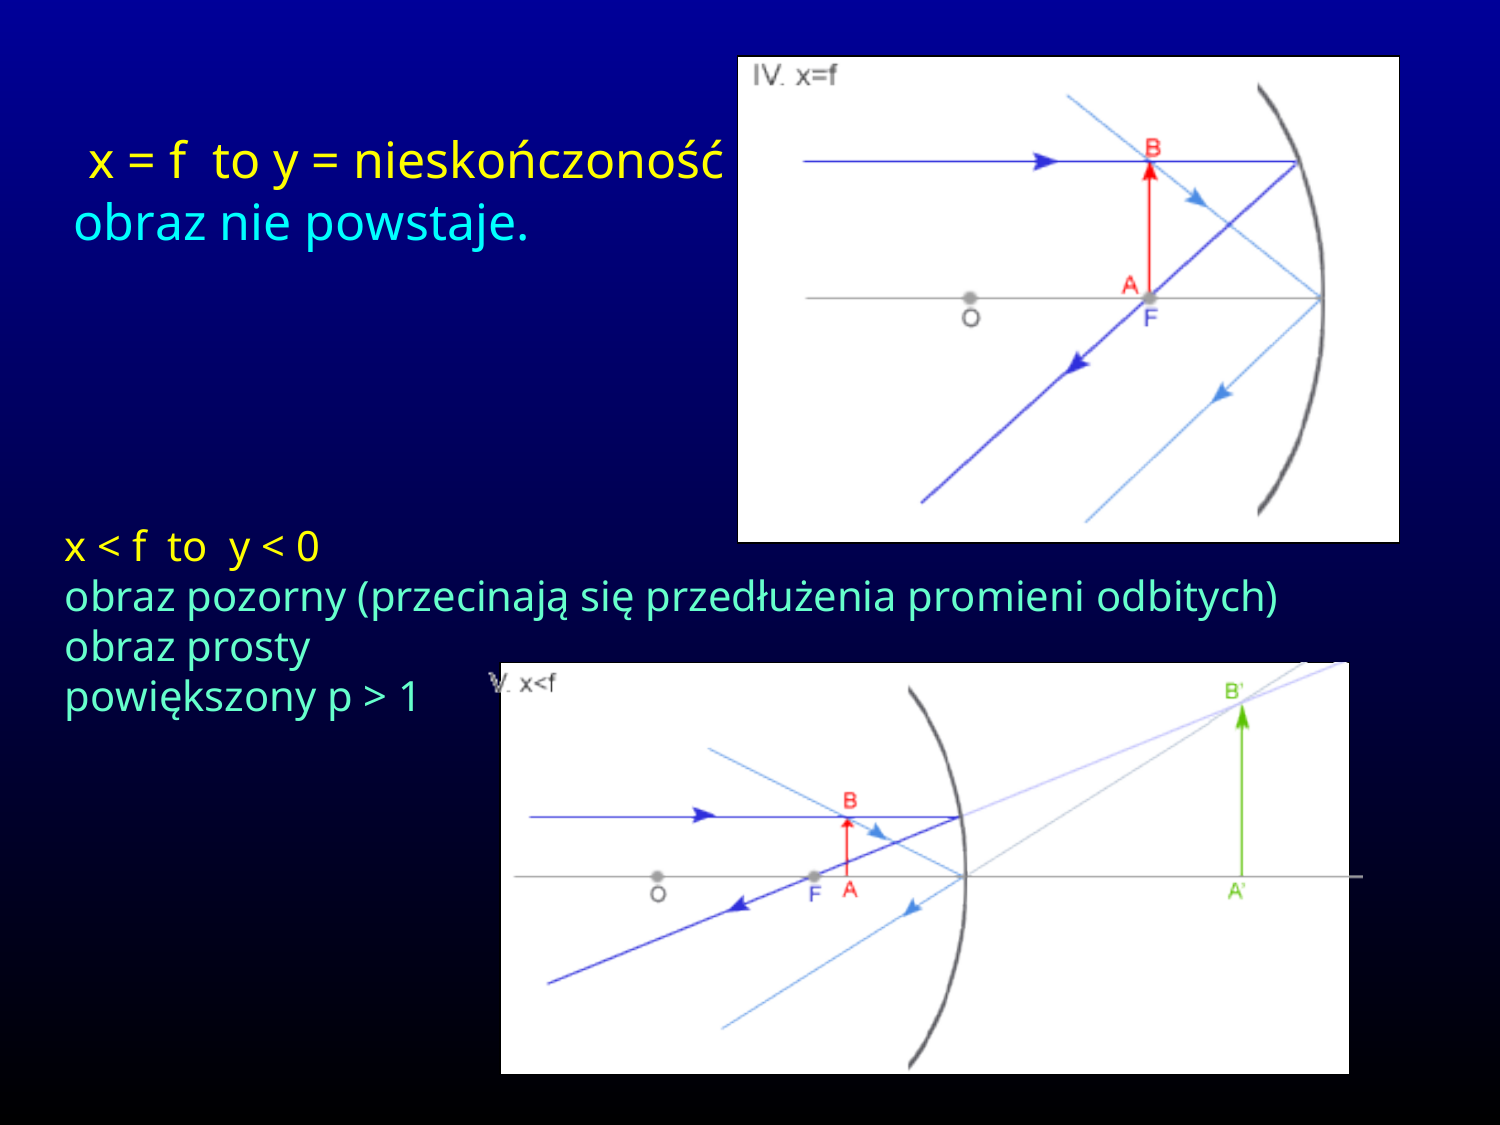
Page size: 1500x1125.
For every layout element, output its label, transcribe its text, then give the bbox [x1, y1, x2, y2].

text_box x = f to y = nieskończoność obraz nie powstaje. [0, 112, 737, 258]
picture [737, 49, 1450, 539]
picture [487, 662, 1363, 1097]
text_box x < f to y < 0 obraz pozorny (przecinają się przedłużenia promieni odbitych) obraz prosty powiększony p > 1 [50, 512, 1334, 728]
text_box [1334, 539, 1400, 543]
